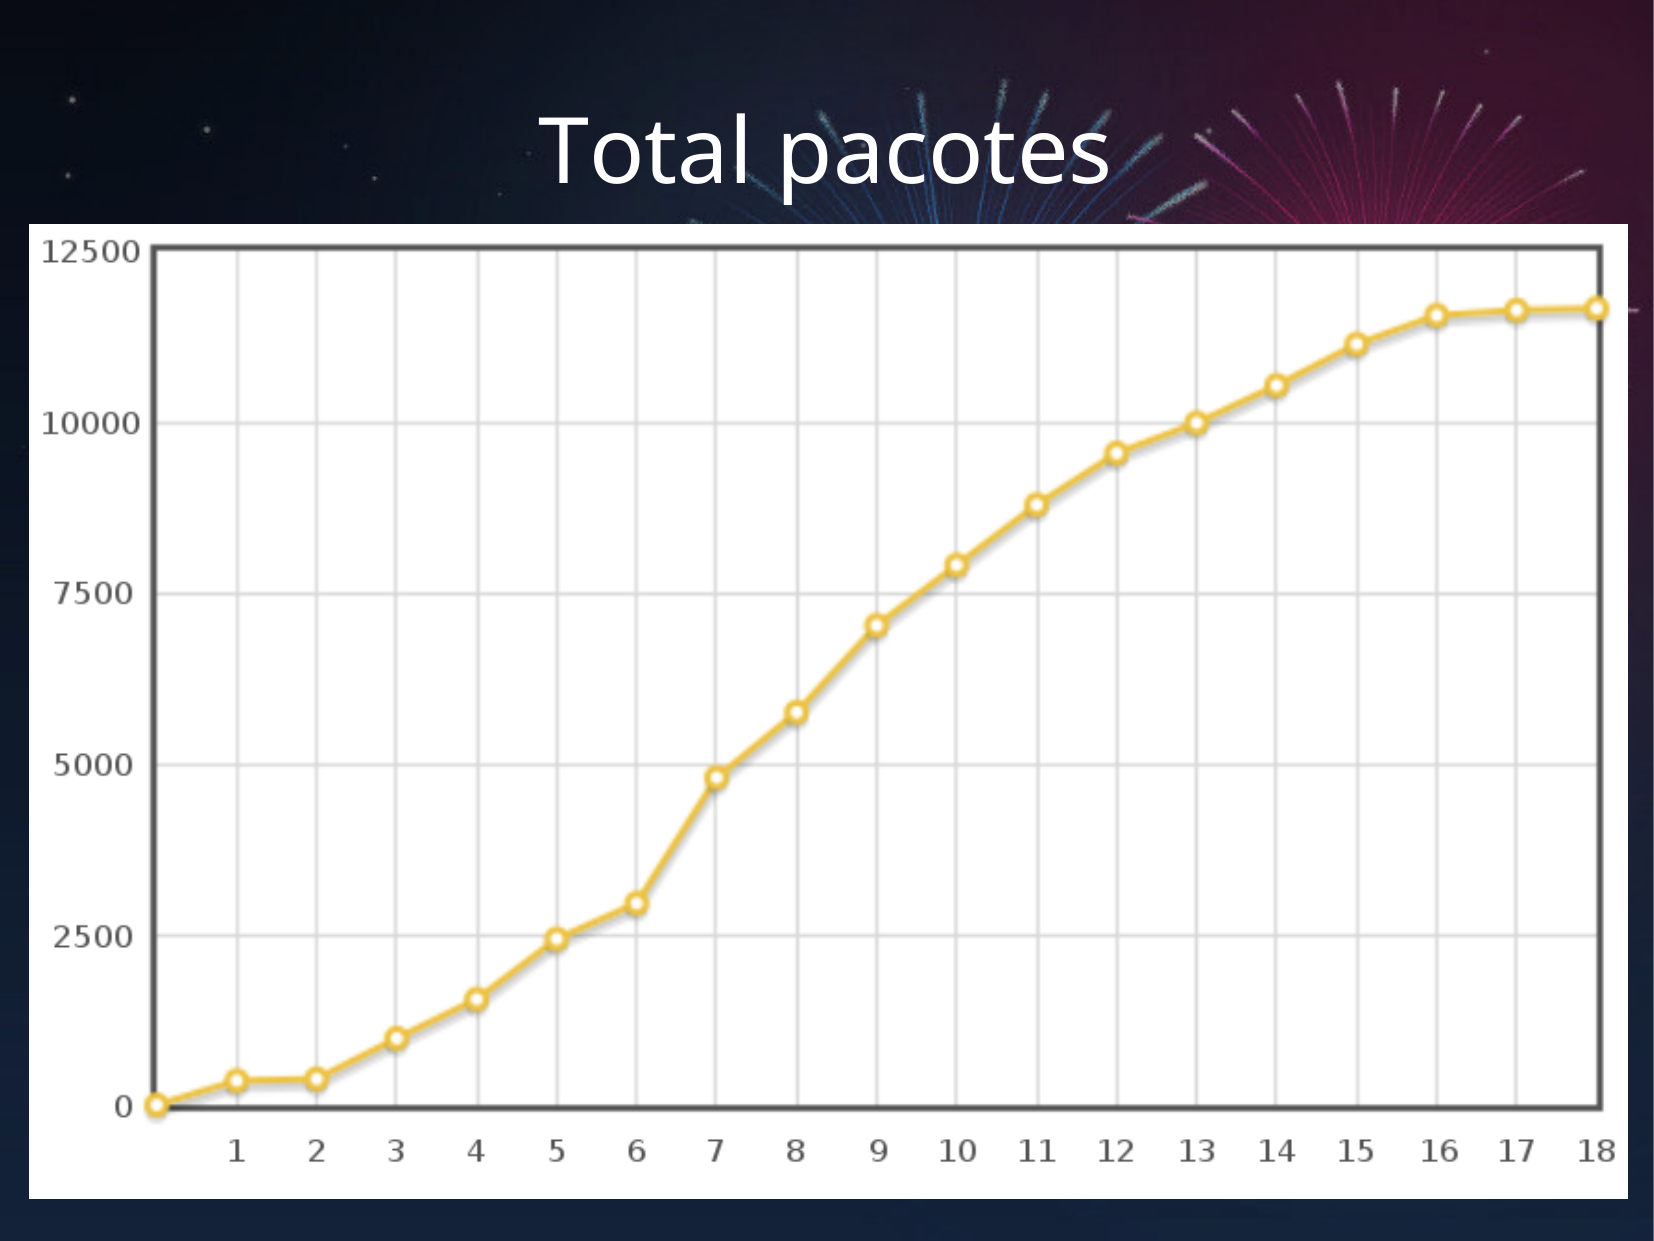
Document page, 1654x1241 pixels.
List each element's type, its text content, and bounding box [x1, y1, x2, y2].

picture [0, 0, 1654, 1241]
title Total pacotes [82, 49, 1570, 224]
